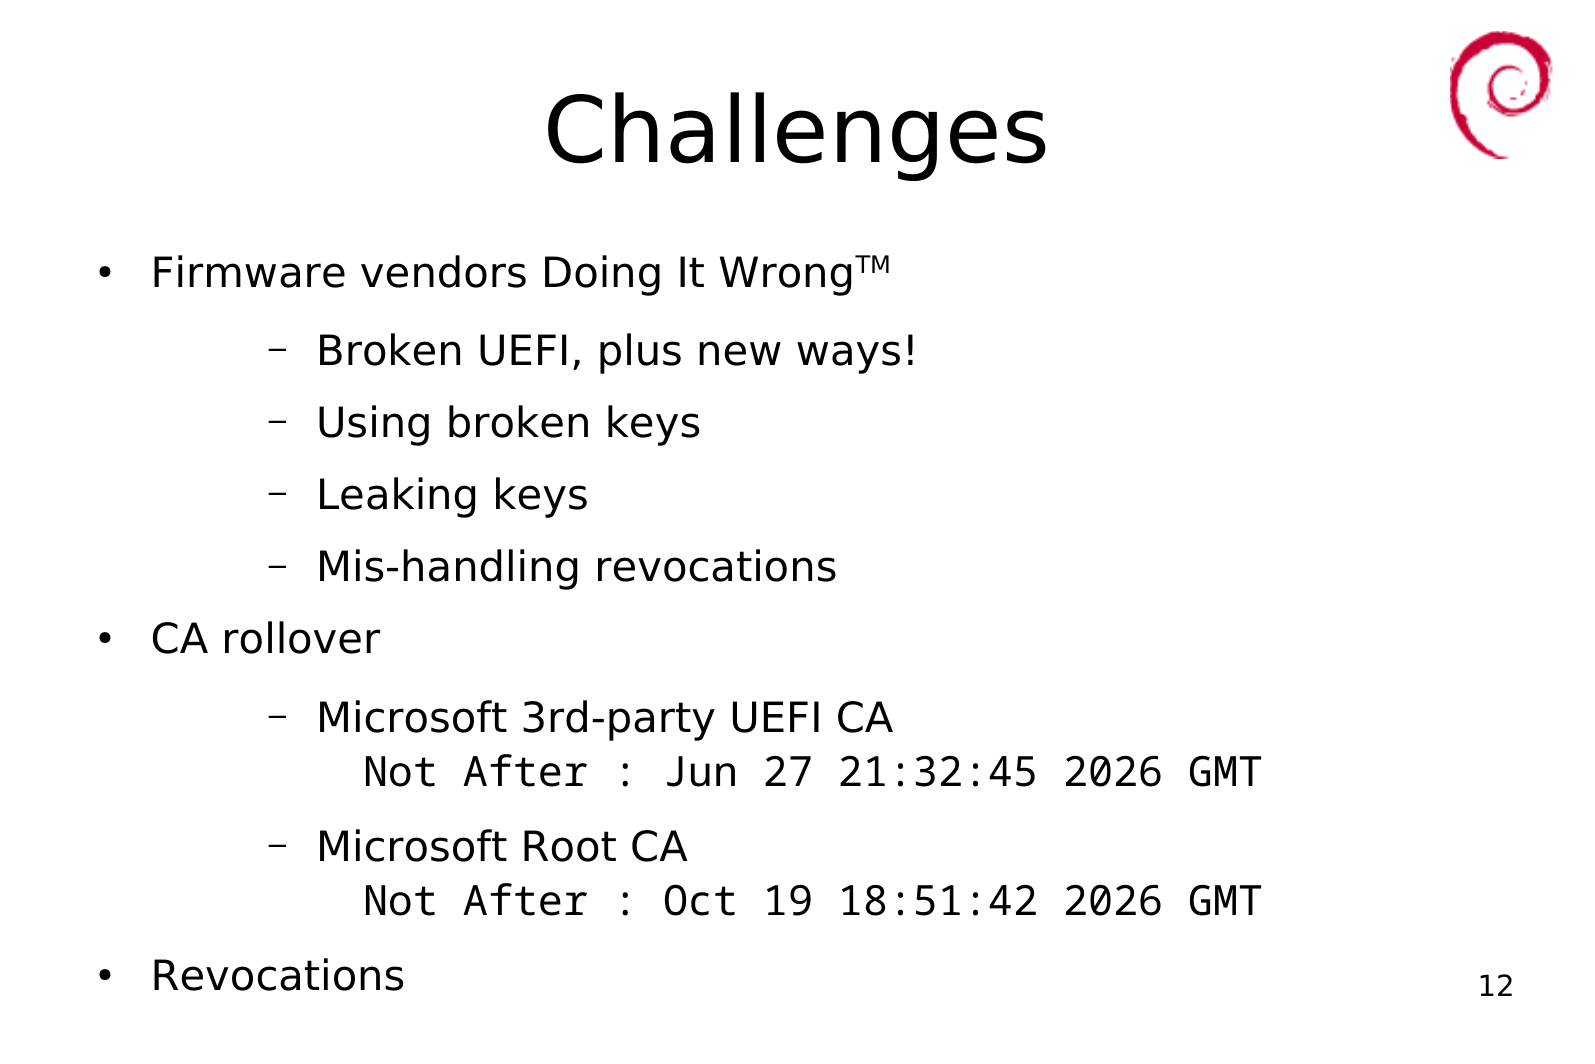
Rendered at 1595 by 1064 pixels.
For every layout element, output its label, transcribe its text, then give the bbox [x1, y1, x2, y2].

list Firmware vendors Doing It WrongTM Broken UEFI, plus new ways! Using broken keys Leaking keys Mis-handling revocations CA rollover Microsoft 3rd-party UEFI CA Not After : Jun 27 21:32:45 2026 GMT Microsoft Root CA Not After : Oct 19 18:51:42 2026 GMT Revocations [79, 248, 1515, 971]
title Challenges [79, 42, 1515, 220]
picture [1450, 31, 1555, 159]
